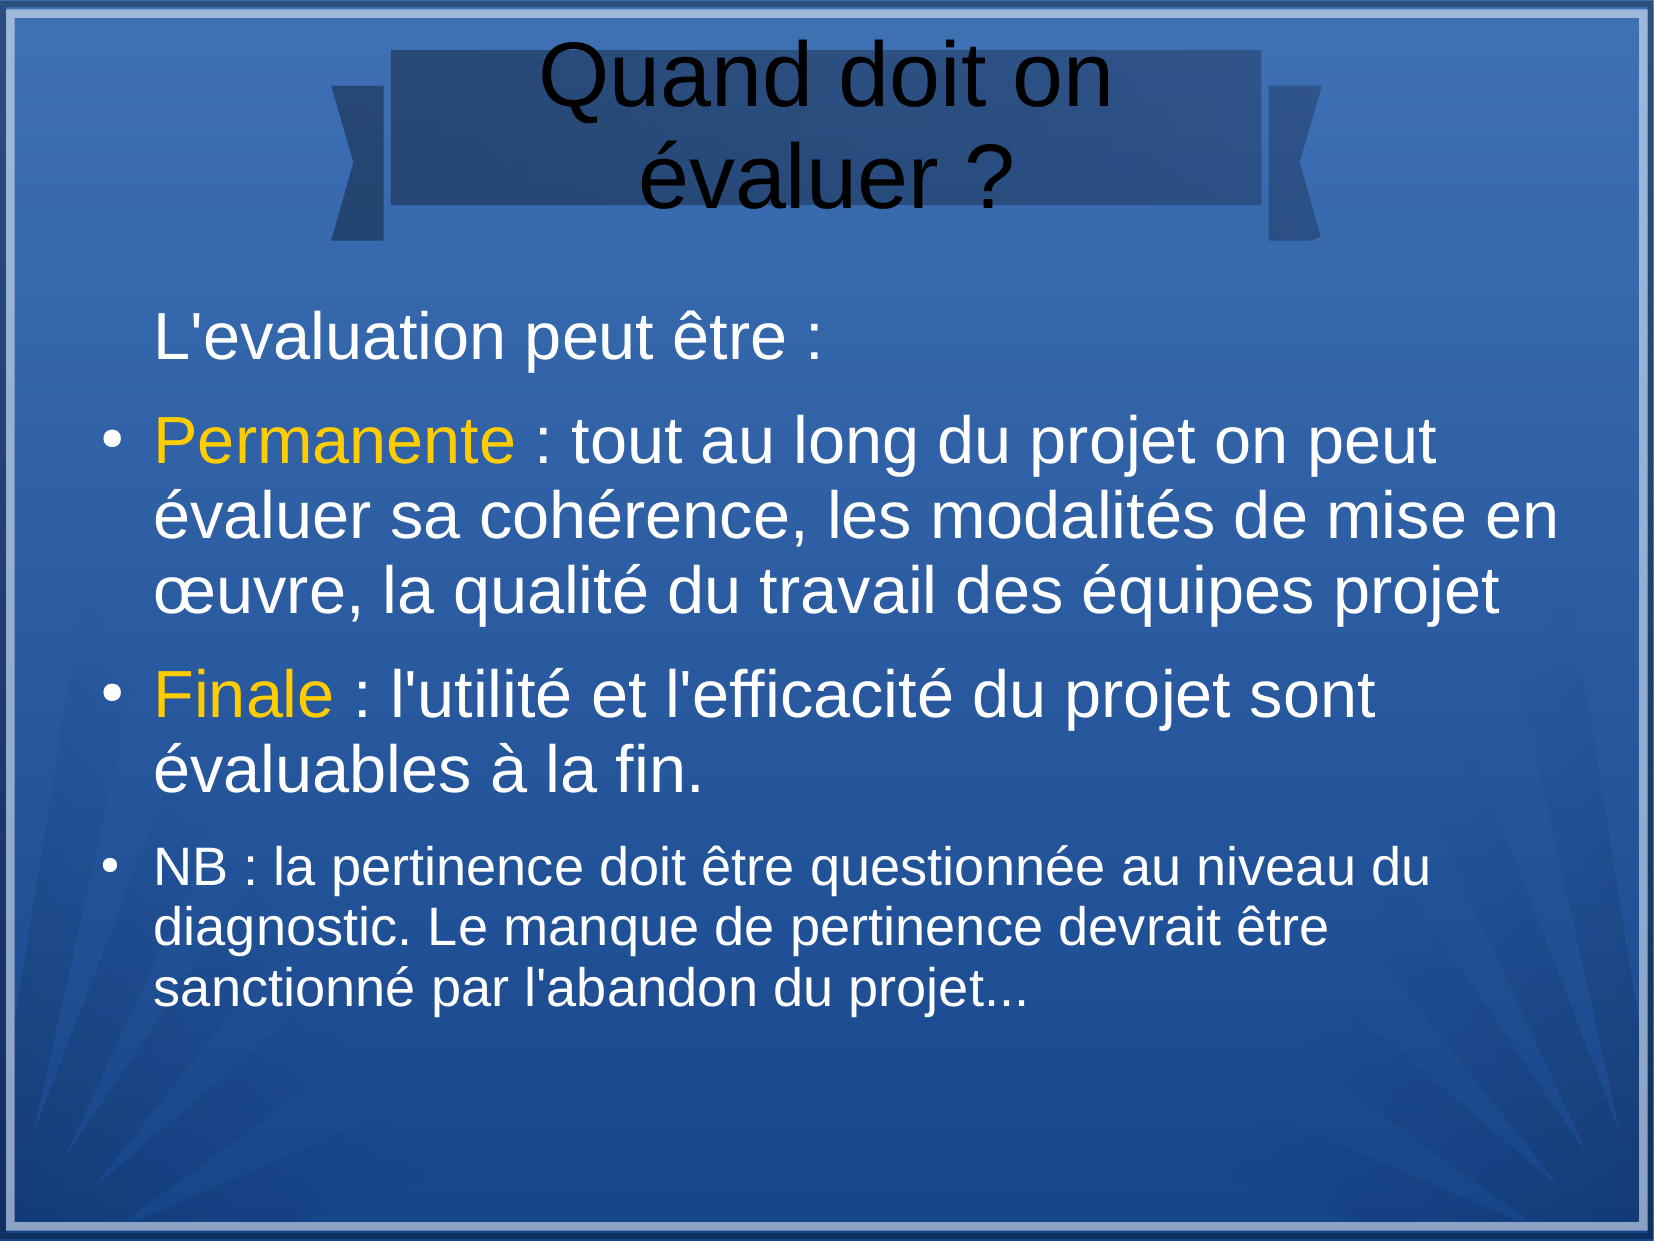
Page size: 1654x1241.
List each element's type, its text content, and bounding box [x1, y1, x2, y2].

title Quand doit on évaluer ? [389, 23, 1264, 299]
list L'evaluation peut être : Permanente : tout au long du projet on peut évaluer sa cohérence, les modalités de mise en œuvre, la qualité du travail des équipes projet Finale : l'utilité et l'efficacité du projet sont évaluables à la fin. NB : la pertinence doit être questionnée au niveau du diagnostic. Le manque de pertinence devrait être sanctionné par l'abandon du projet... [82, 299, 1571, 1193]
